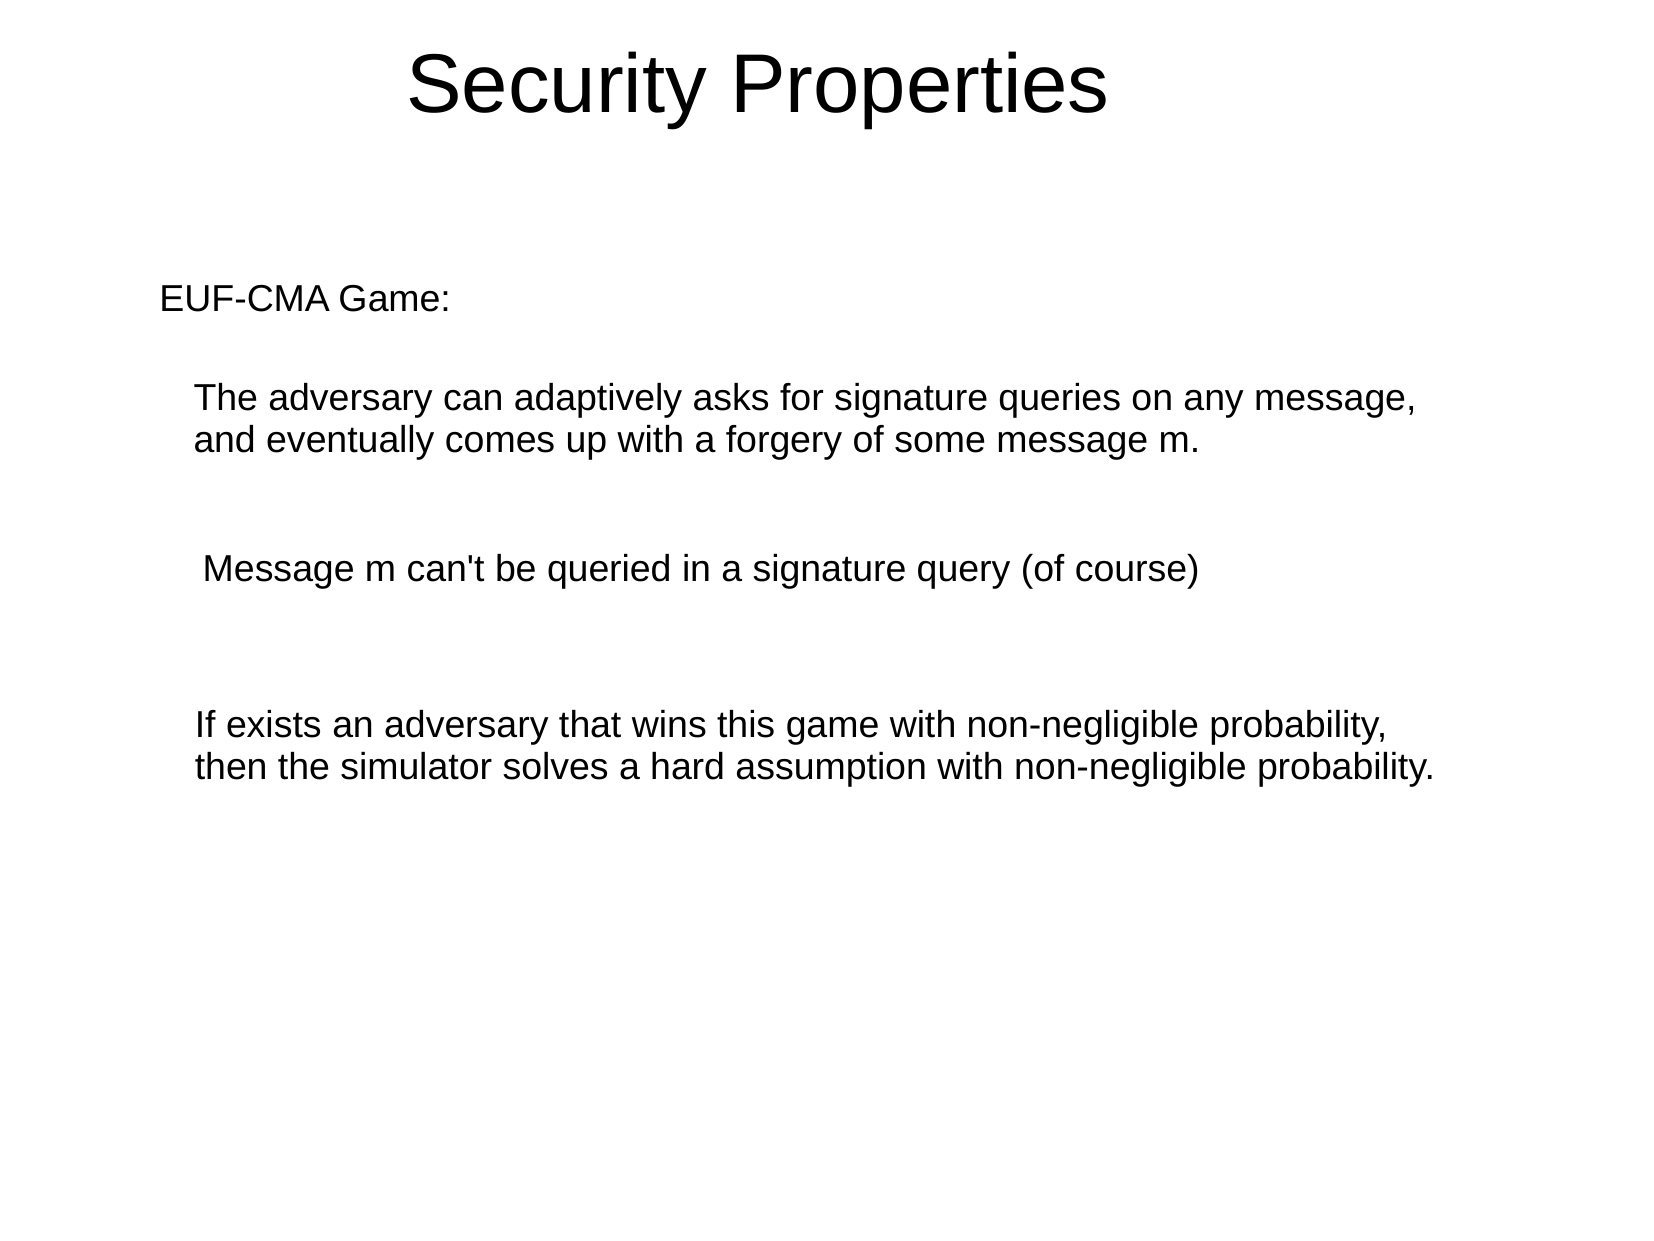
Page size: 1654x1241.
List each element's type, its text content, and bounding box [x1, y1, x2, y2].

text_box Message m can't be queried in a signature query (of course) [187, 540, 1216, 597]
text_box If exists an adversary that wins this game with non-negligible probability, then the simulator solves a hard assumption with non-negligible probability. [180, 696, 1450, 796]
text_box EUF-CMA Game: [144, 270, 466, 327]
text_box Security Properties [391, 30, 1126, 139]
text_box The adversary can adaptively asks for signature queries on any message, and eventually comes up with a forgery of some message m. [178, 369, 1432, 469]
